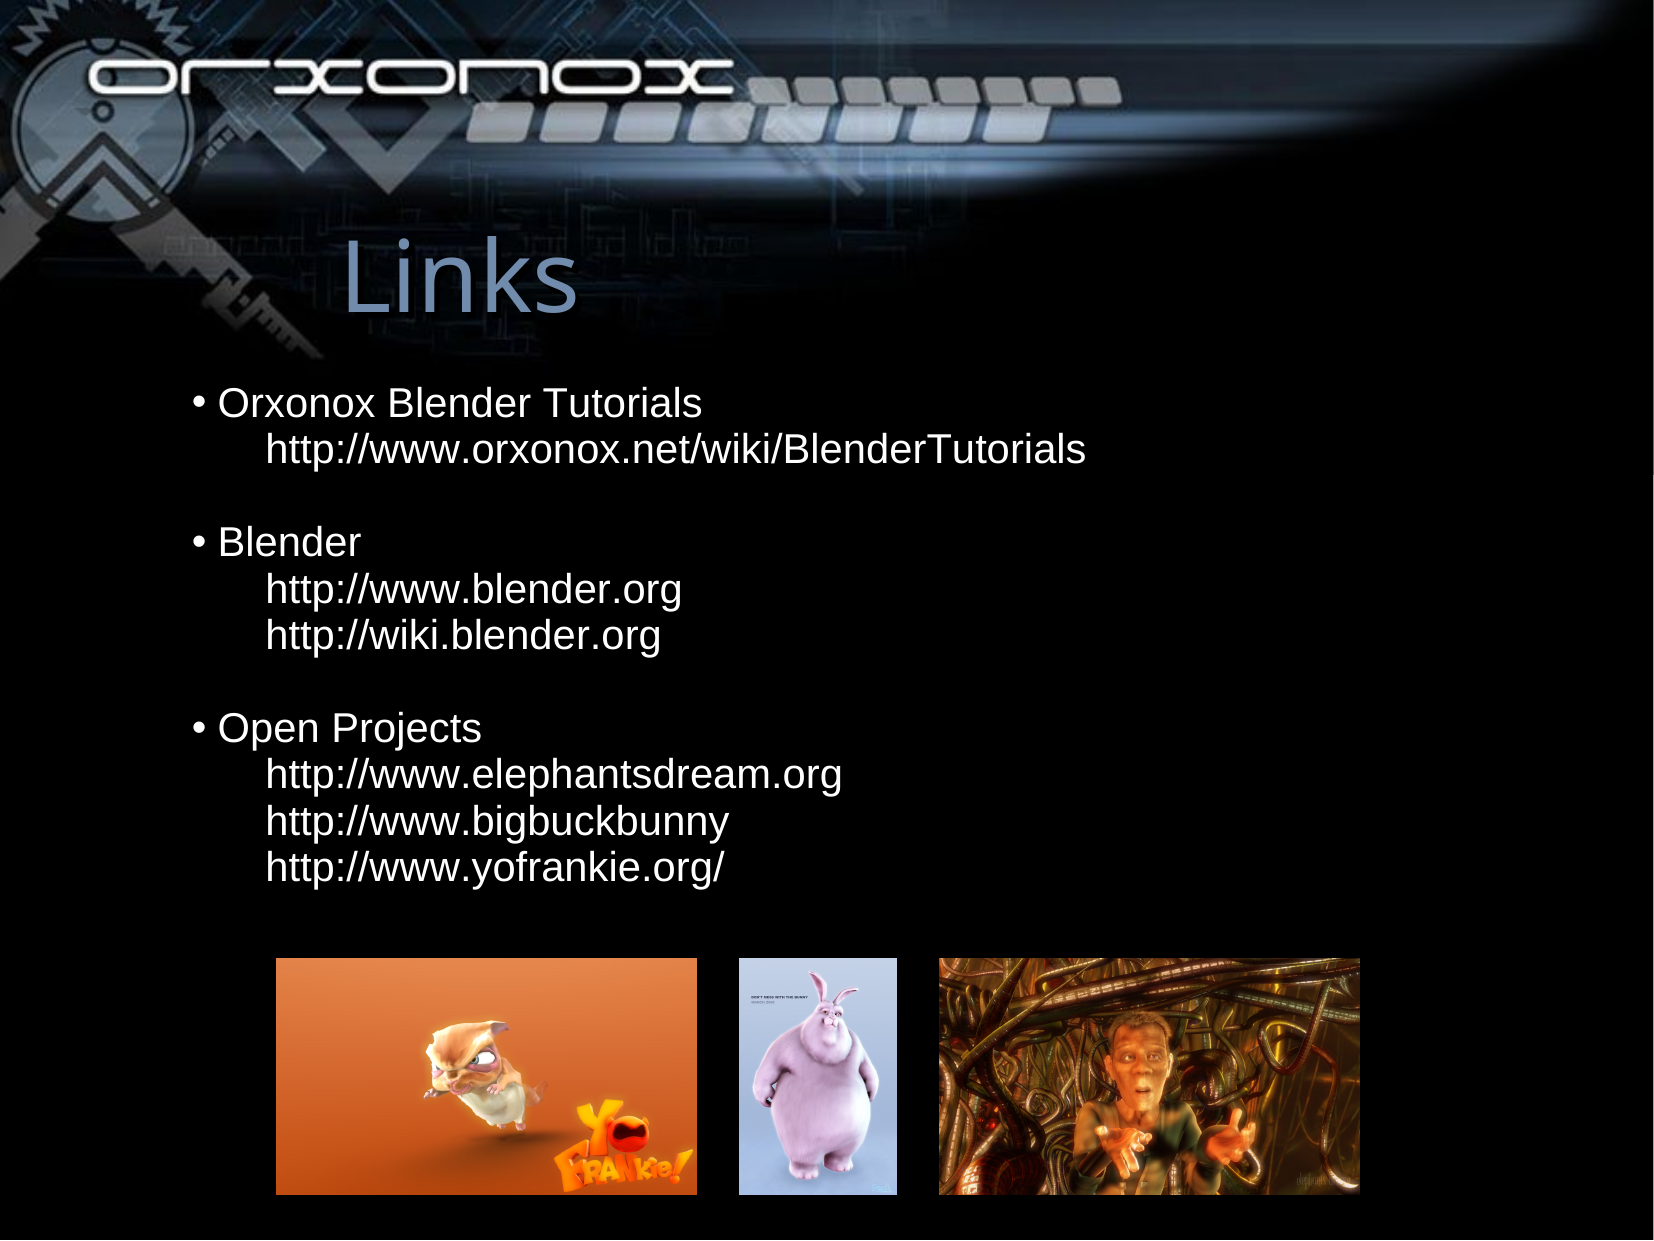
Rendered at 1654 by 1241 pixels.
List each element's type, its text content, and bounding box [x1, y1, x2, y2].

text_box Links [324, 205, 1300, 261]
text_box Orxonox Blender Tutorials http://www.orxonox.net/wiki/BlenderTutorials Blender http://www.blender.org http://wiki.blender.org Open Projects http://www.elephantsdream.org http://www.bigbuckbunny http://www.yofrankie.org/ [177, 370, 1329, 923]
picture [0, 0, 1654, 475]
picture [276, 958, 697, 1196]
picture [739, 958, 897, 1196]
picture [939, 958, 1360, 1196]
